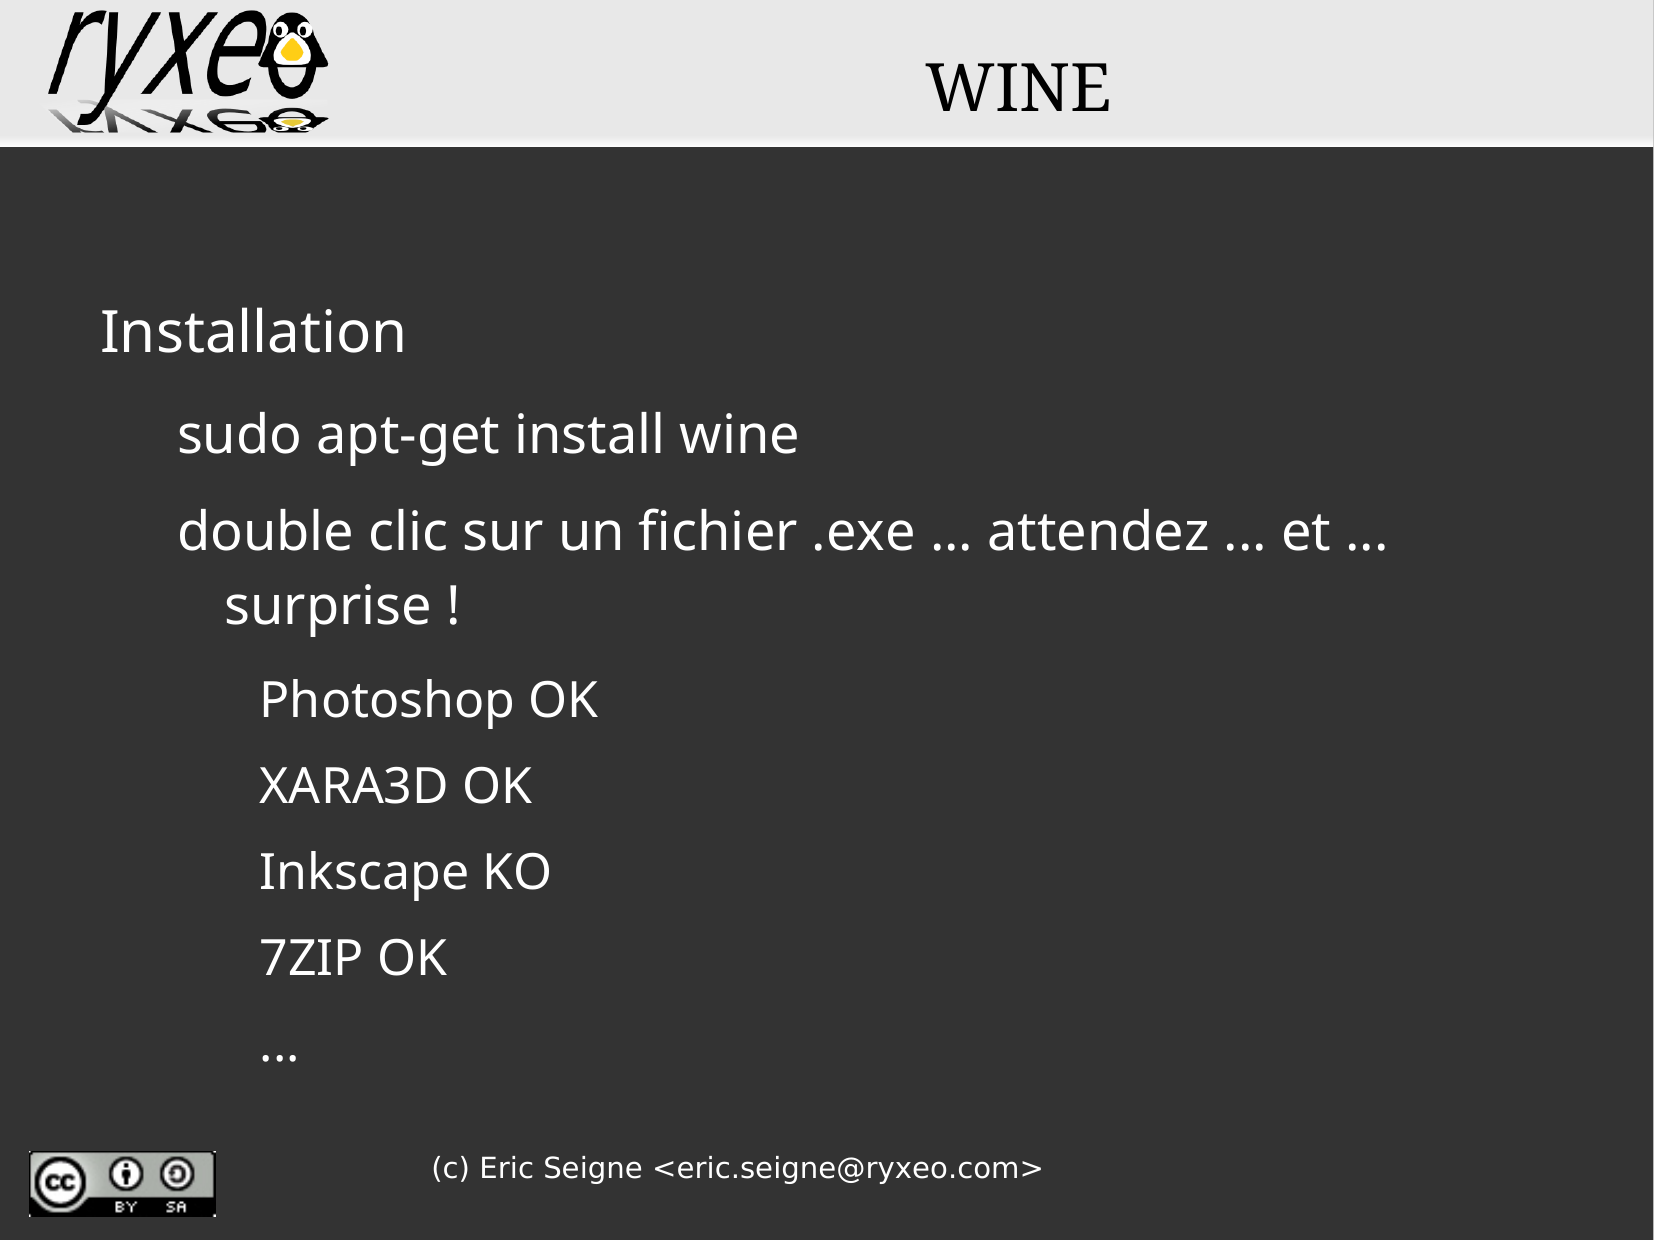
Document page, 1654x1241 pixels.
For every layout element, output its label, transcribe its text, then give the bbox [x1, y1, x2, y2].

title WINE [442, 29, 1595, 142]
list Installation sudo apt-get install wine double clic sur un fichier .exe ... attendez ... et ... surprise ! Photoshop OK XARA3D OK Inkscape KO 7ZIP OK ... [82, 290, 1571, 1094]
picture [0, 0, 1654, 147]
picture [29, 1151, 216, 1217]
